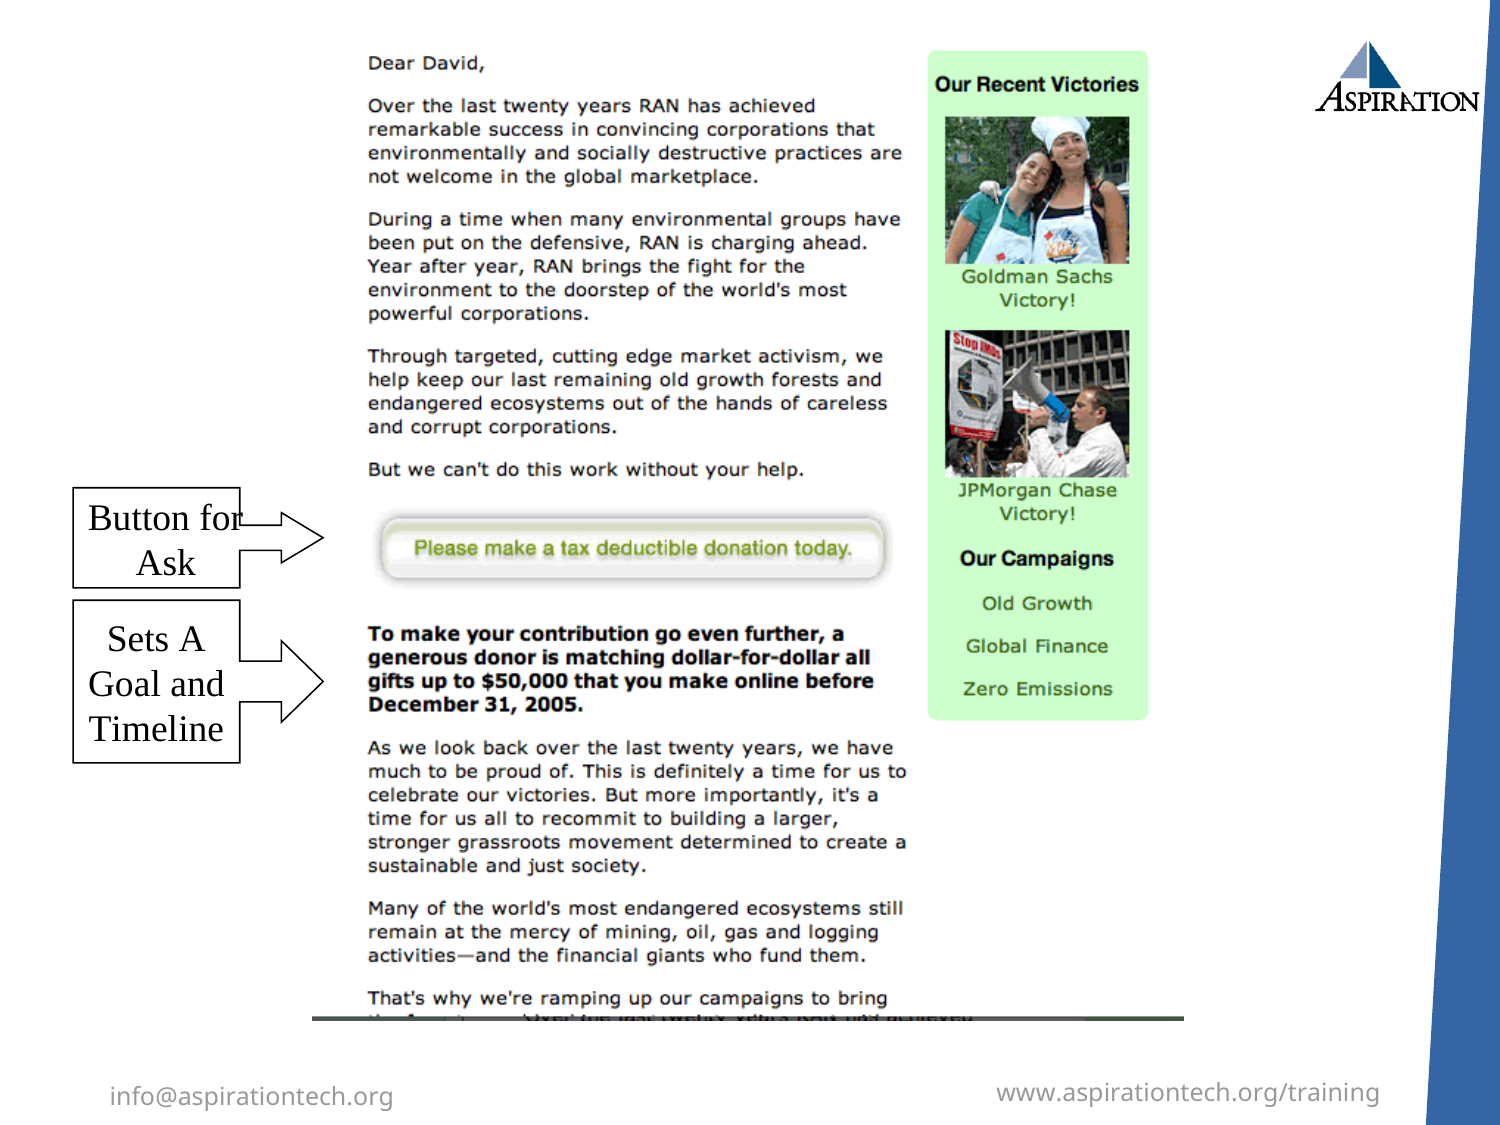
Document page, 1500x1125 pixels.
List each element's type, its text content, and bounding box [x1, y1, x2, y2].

picture [1315, 41, 1480, 120]
picture [312, 30, 1184, 1021]
text_box Sets A Goal and Timeline [73, 600, 324, 763]
text_box Button for Ask [73, 487, 324, 588]
